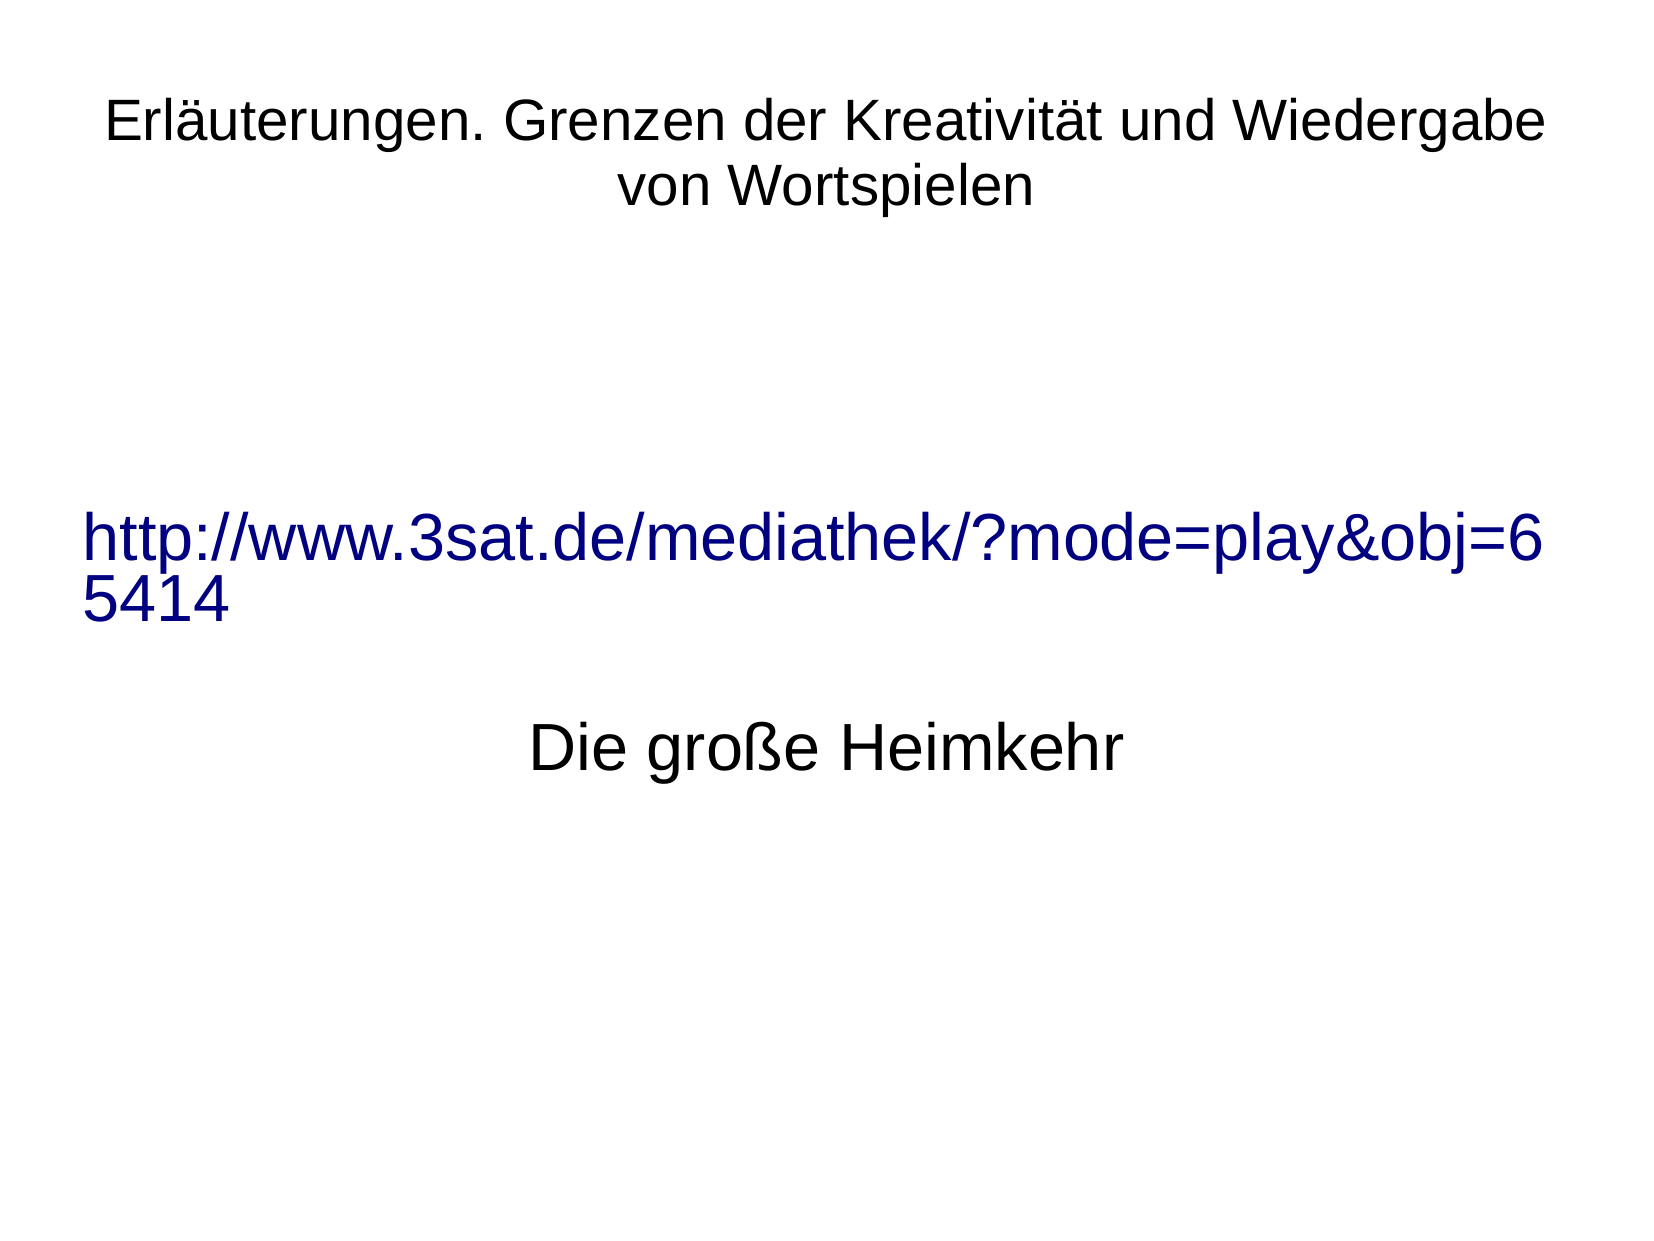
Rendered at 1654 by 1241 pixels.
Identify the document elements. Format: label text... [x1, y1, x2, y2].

subtitle http://www.3sat.de/mediathek/?mode=play&obj=65414 Die große Heimkehr [82, 290, 1571, 1010]
title Erläuterungen. Grenzen der Kreativität und Wiedergabe von Wortspielen [82, 49, 1571, 257]
